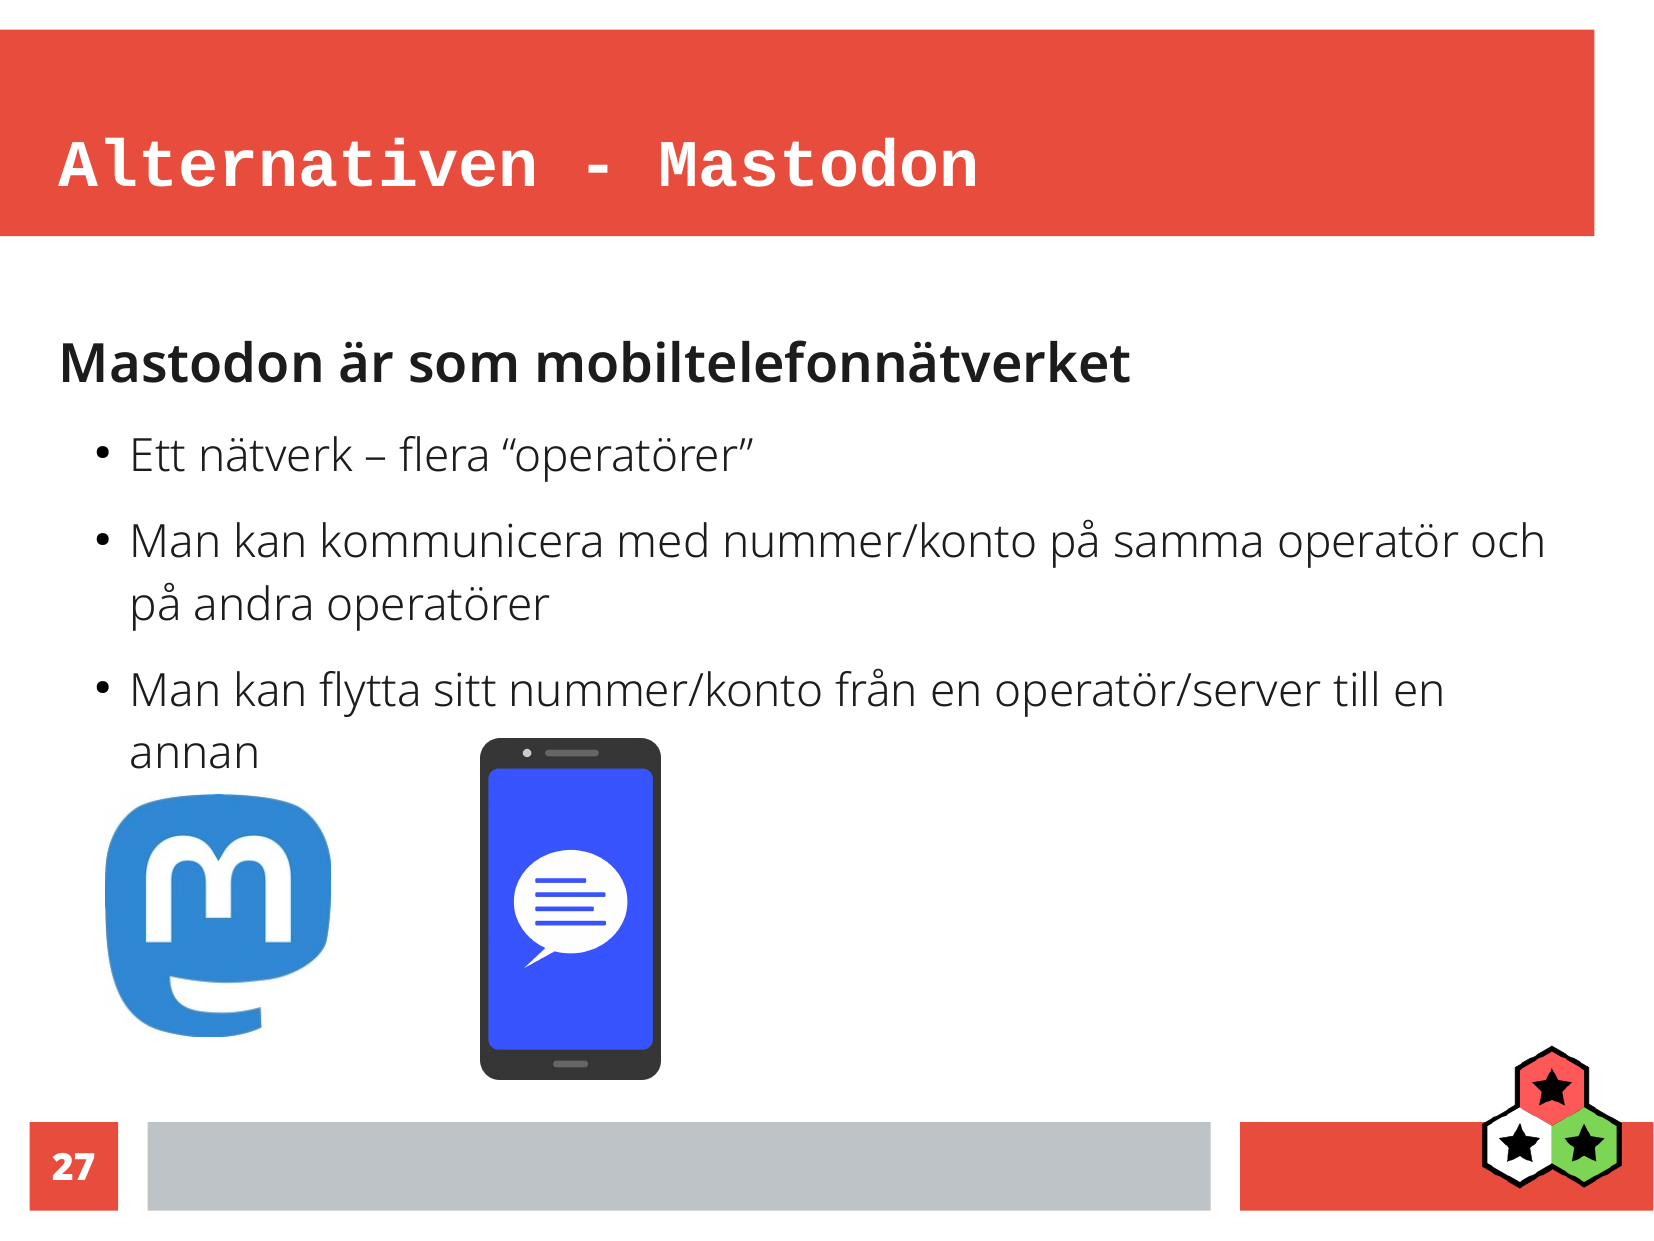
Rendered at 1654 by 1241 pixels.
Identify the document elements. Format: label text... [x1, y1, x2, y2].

list Mastodon är som mobiltelefonnätverket Ett nätverk – flera “operatörer” Man kan kommunicera med nummer/konto på samma operatör och på andra operatörer Man kan flytta sitt nummer/konto från en operatör/server till en annan [59, 324, 1565, 1093]
title Alternativen - Mastodon [59, 59, 1595, 207]
picture [105, 794, 331, 1037]
picture [480, 738, 661, 1081]
picture [1463, 1028, 1640, 1205]
